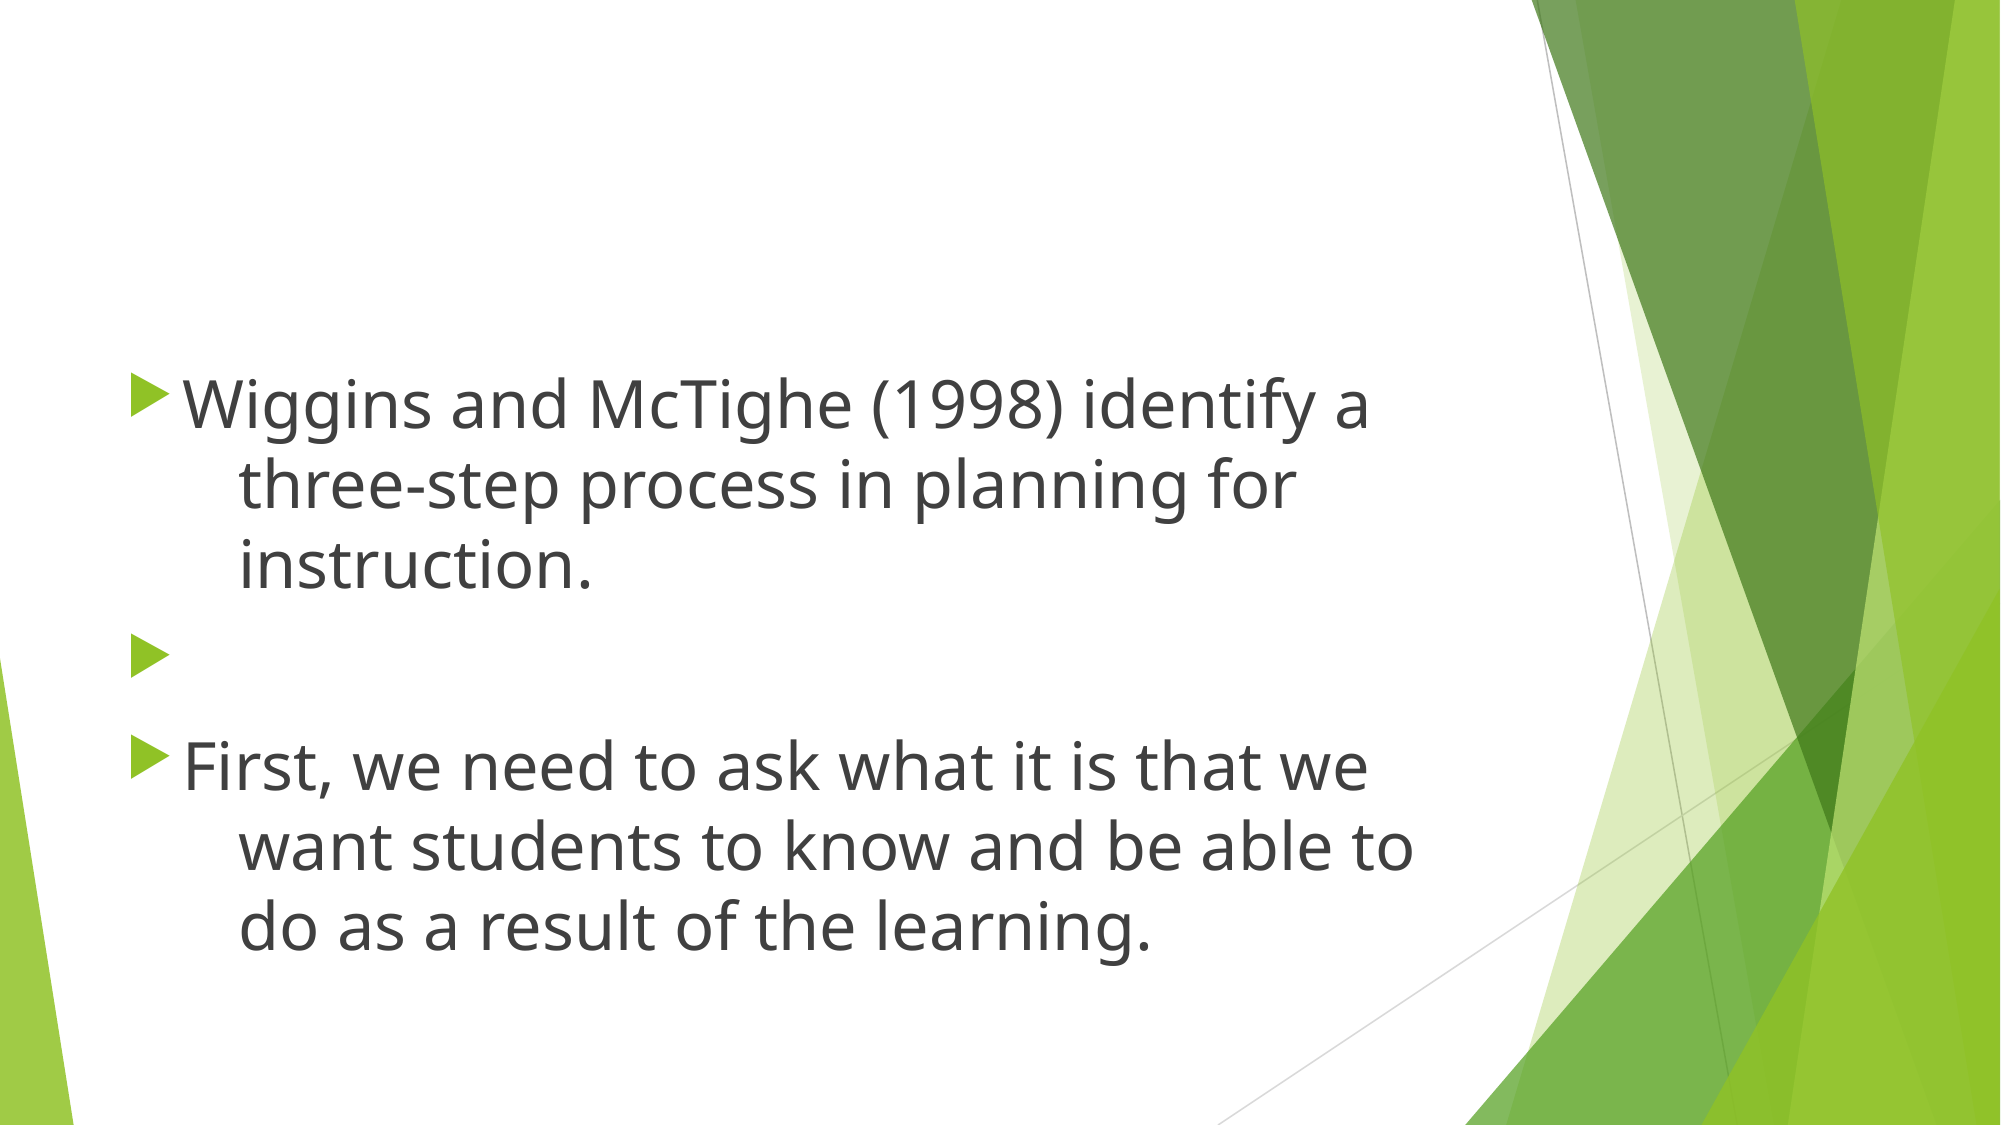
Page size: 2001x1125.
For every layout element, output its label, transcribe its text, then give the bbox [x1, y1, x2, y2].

list Wiggins and McTighe (1998) identify a three-step process in planning for instruction. First, we need to ask what it is that we want students to know and be able to do as a result of the learning. [111, 354, 1522, 992]
